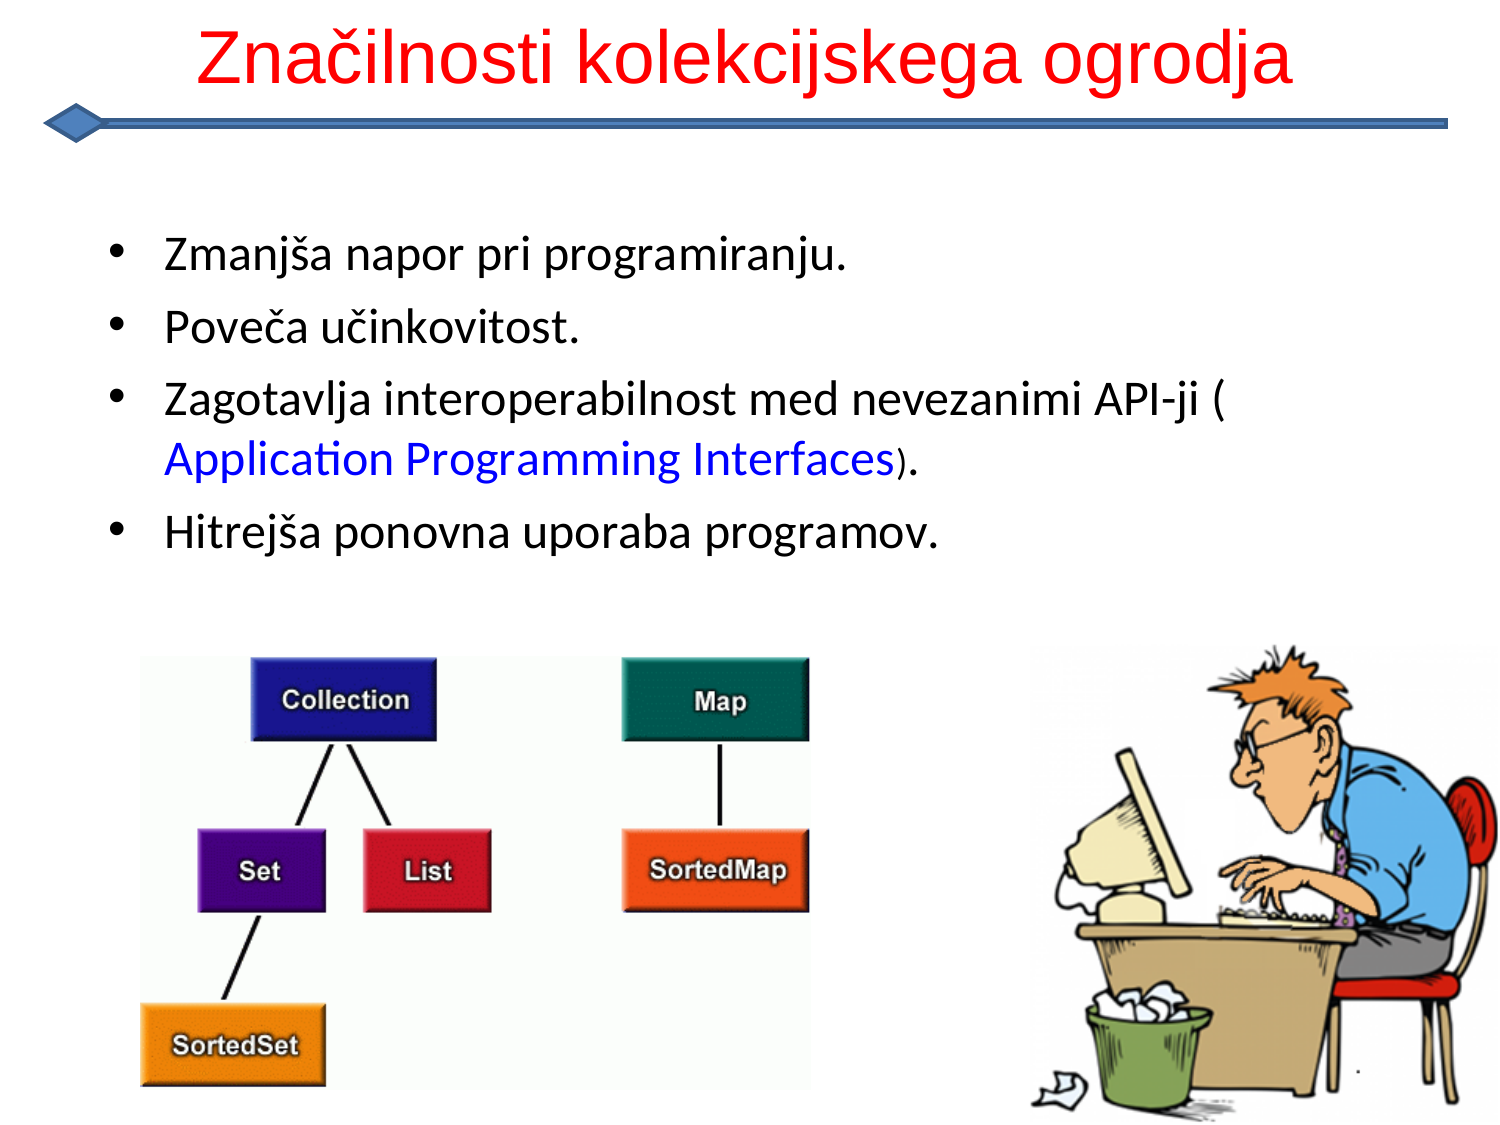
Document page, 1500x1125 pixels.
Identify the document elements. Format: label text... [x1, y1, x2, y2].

picture [1028, 642, 1500, 1125]
picture [140, 656, 811, 1090]
text_box Zmanjša napor pri programiranju. Poveča učinkovitost. Zagotavlja interoperabilnost med nevezanimi API-ji (Application Programming Interfaces). Hitrejša ponovna uporaba programov. [93, 140, 1313, 643]
title Značilnosti kolekcijskega ogrodja [70, 0, 1421, 108]
